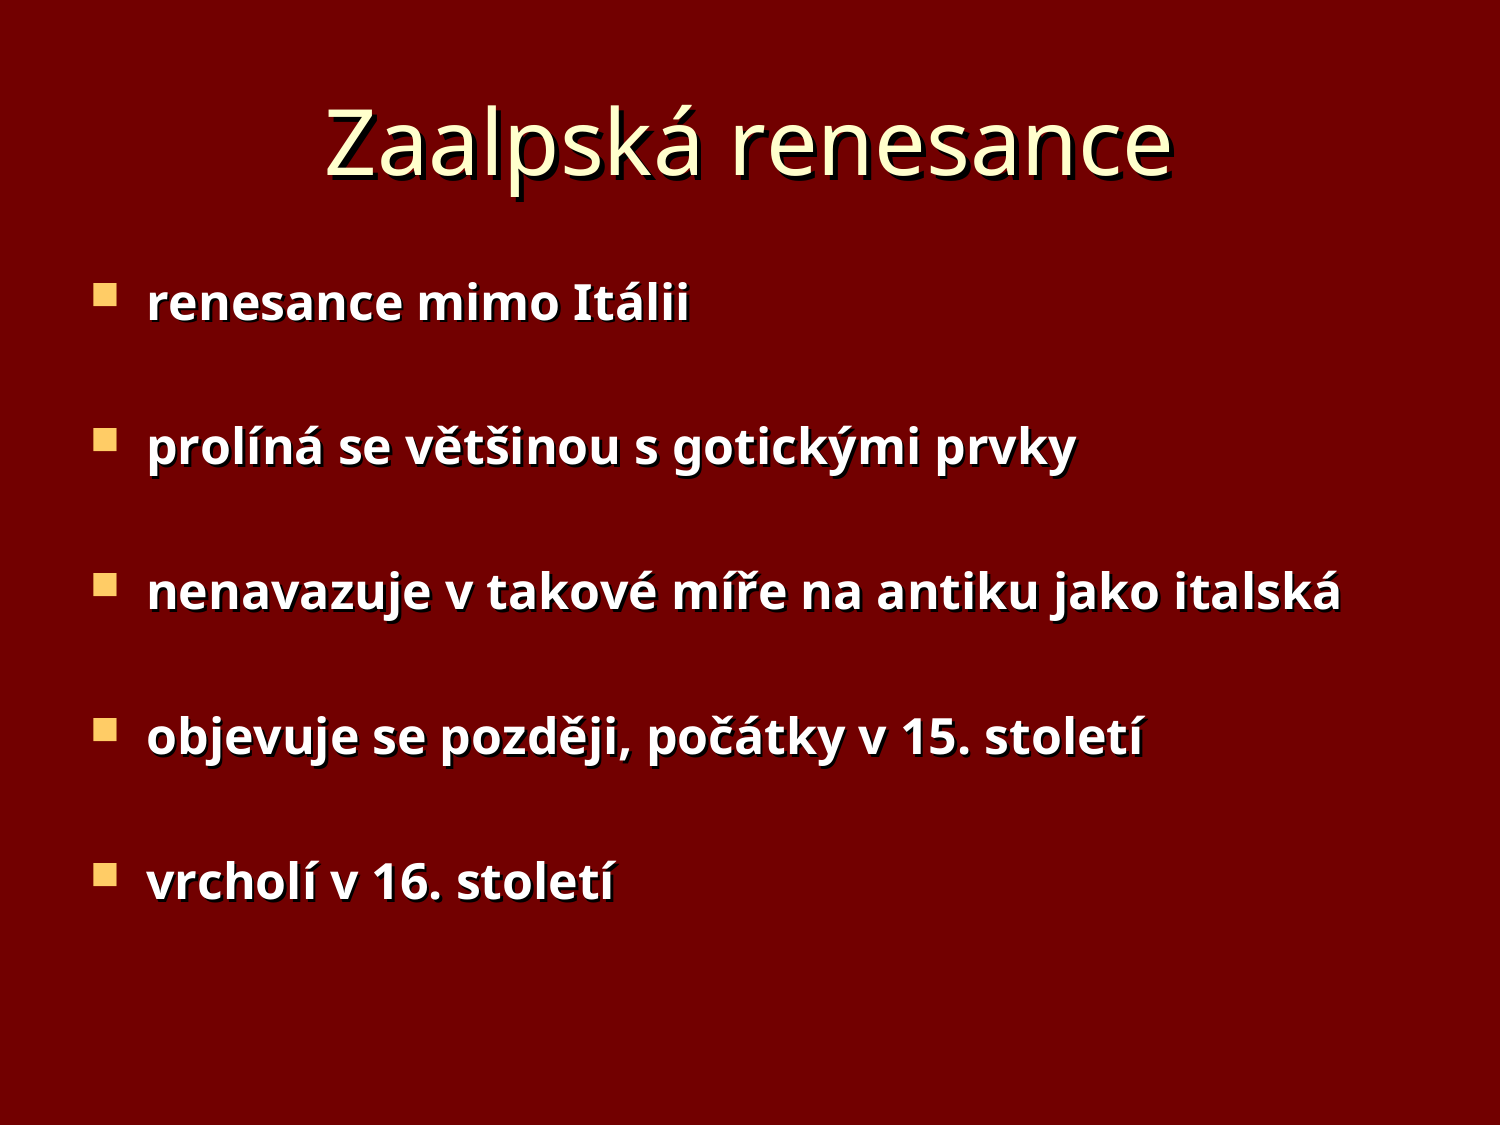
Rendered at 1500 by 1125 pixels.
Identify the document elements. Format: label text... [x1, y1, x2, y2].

list renesance mimo Itálii prolíná se většinou s gotickými prvky nenavazuje v takové míře na antiku jako italská objevuje se později, počátky v 15. století vrcholí v 16. století [75, 262, 1426, 1063]
title Zaalpská renesance [75, 45, 1426, 233]
